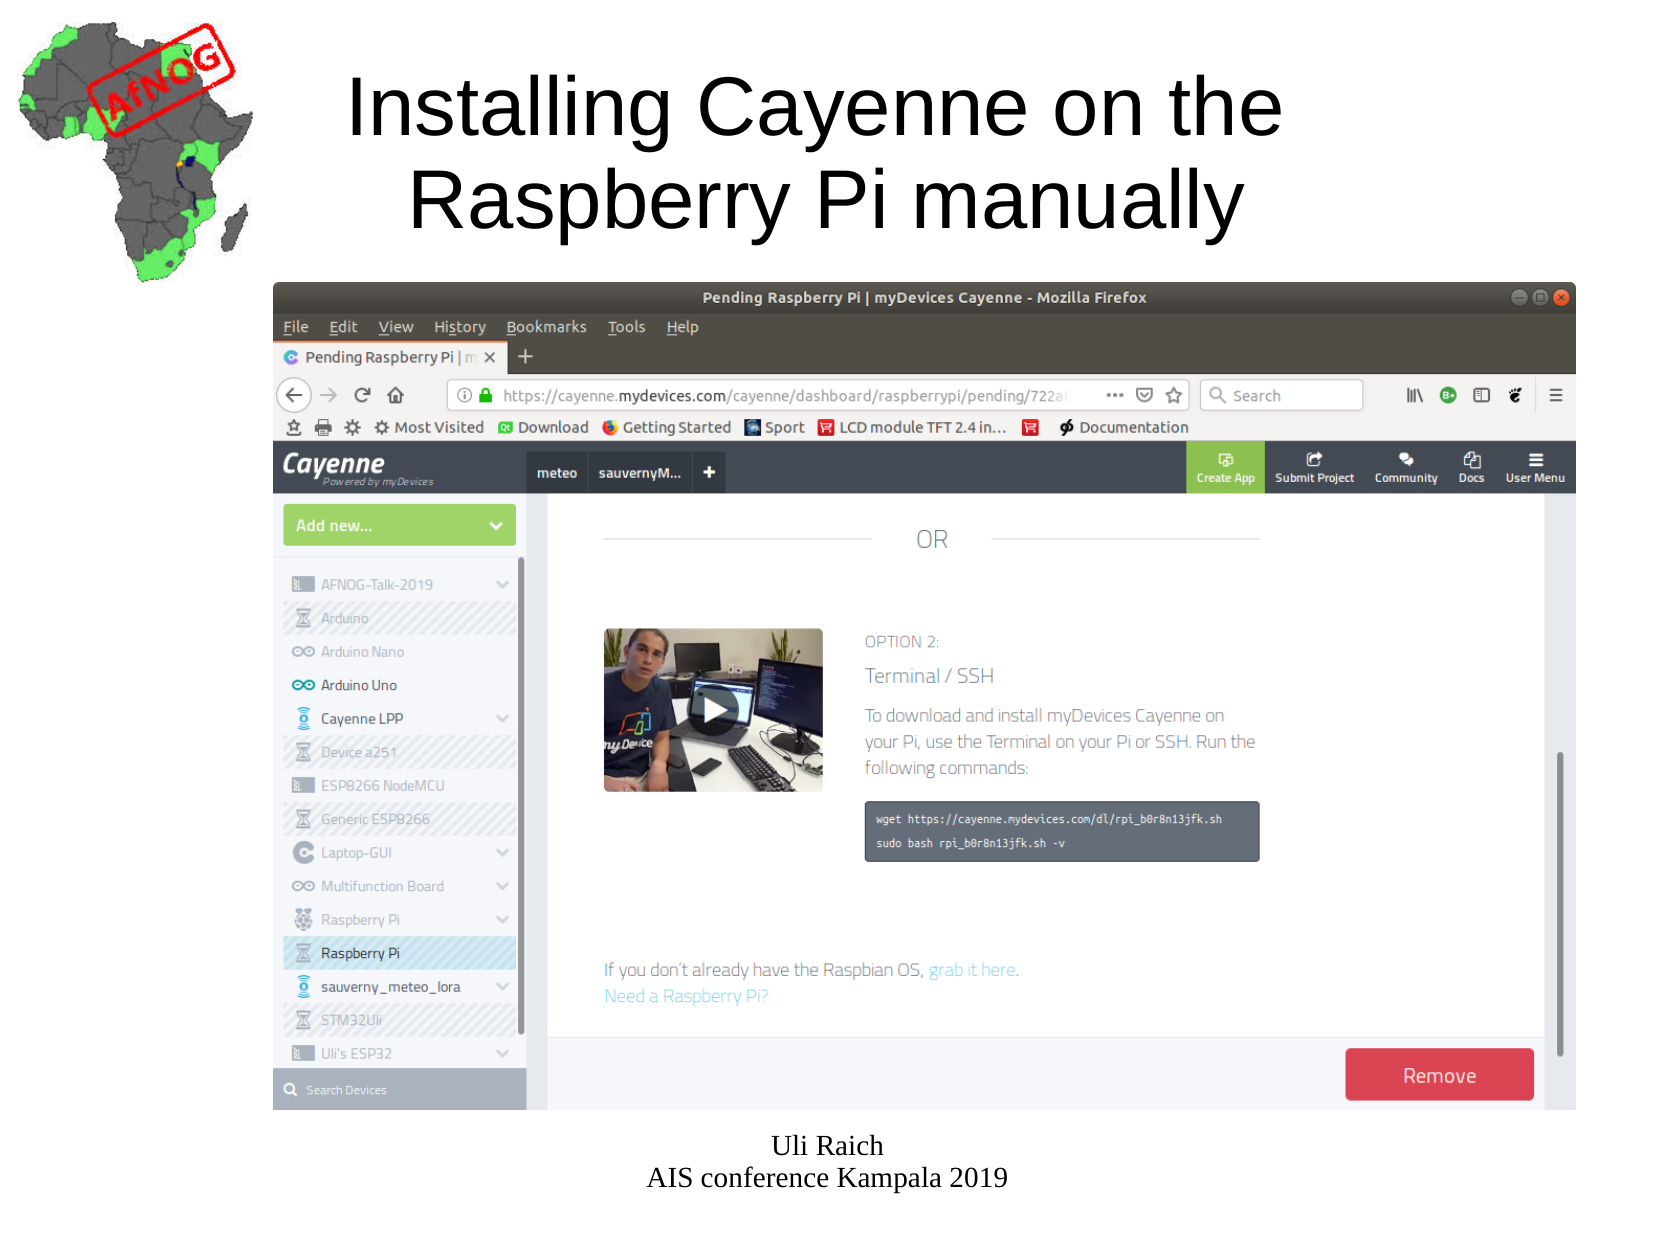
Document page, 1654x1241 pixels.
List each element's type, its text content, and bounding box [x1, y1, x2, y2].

title Installing Cayenne on the Raspberry Pi manually [82, 49, 1571, 257]
picture [273, 282, 1576, 1111]
picture [9, 0, 259, 291]
